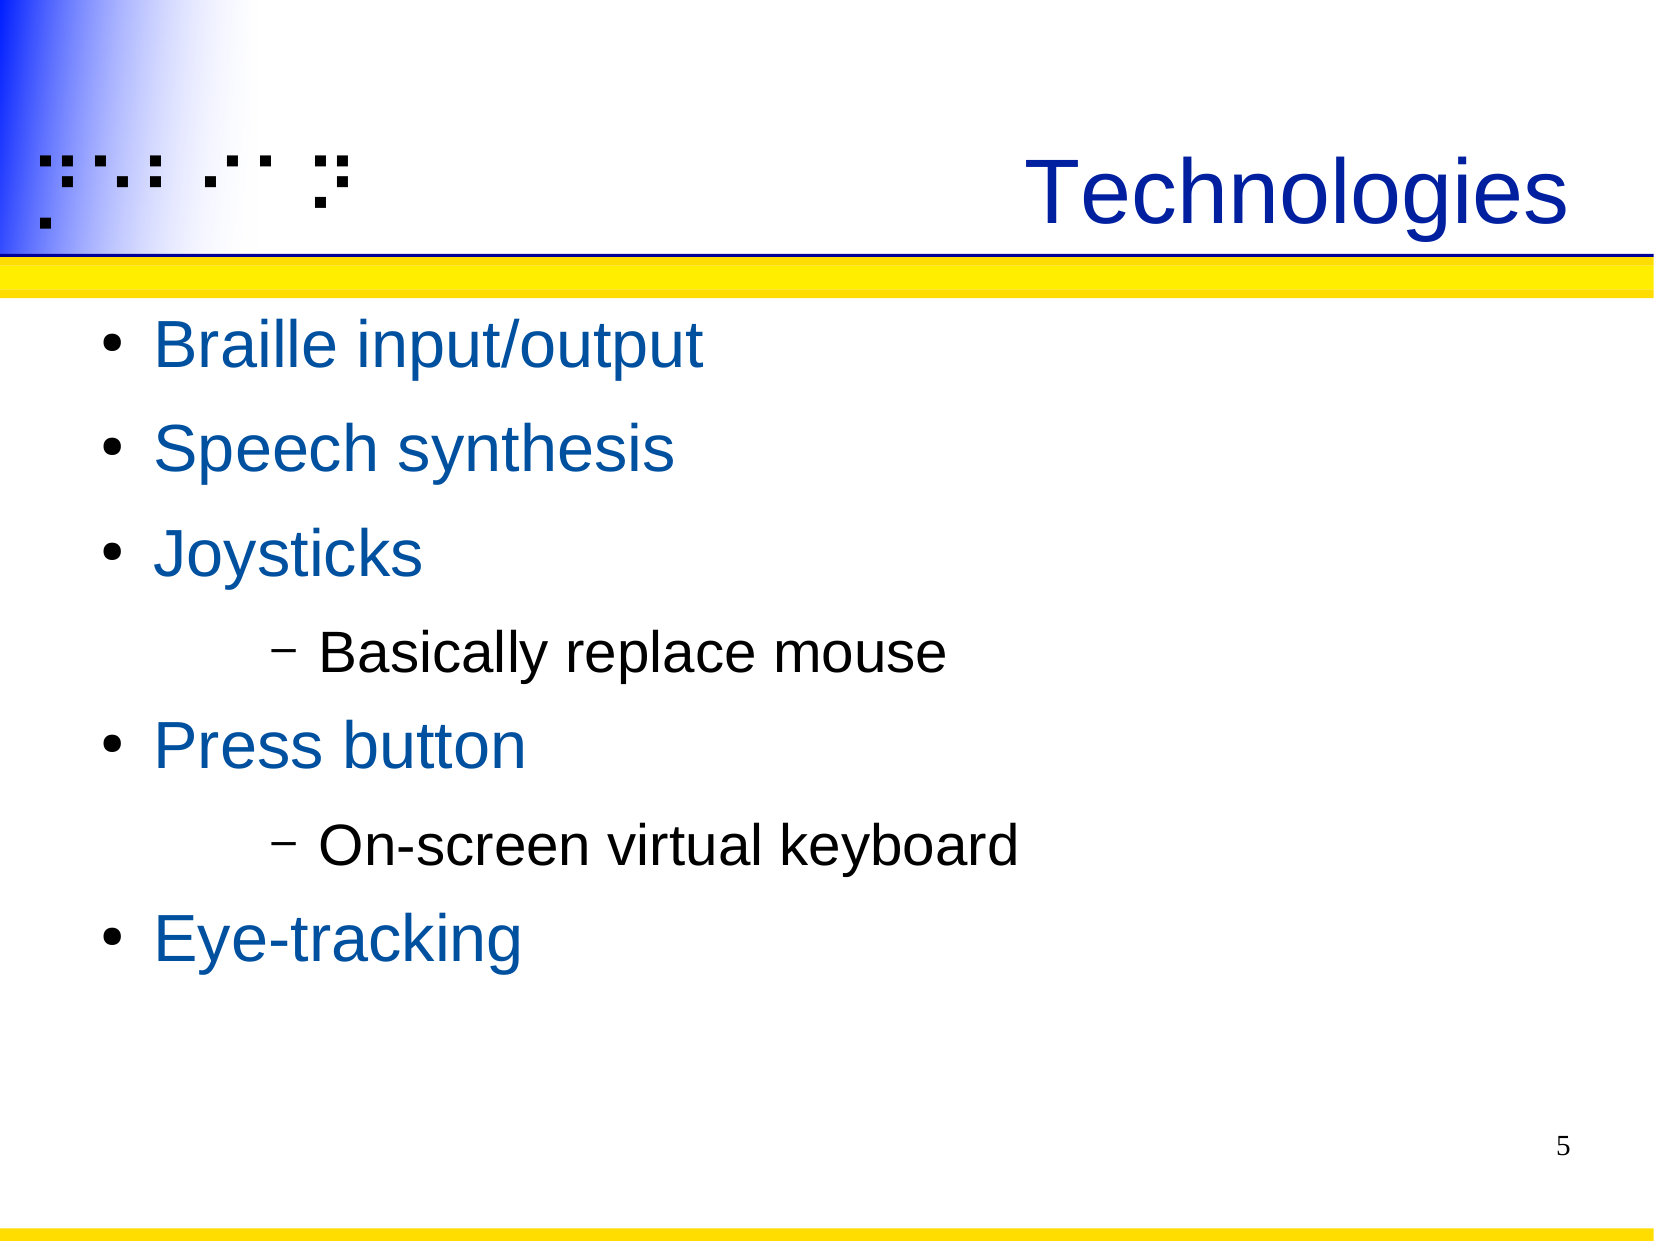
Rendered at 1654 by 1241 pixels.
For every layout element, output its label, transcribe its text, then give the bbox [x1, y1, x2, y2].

list Braille input/output Speech synthesis Joysticks Basically replace mouse Press button On-screen virtual keyboard Eye-tracking [82, 307, 1571, 1126]
title Technologies [372, 126, 1571, 257]
